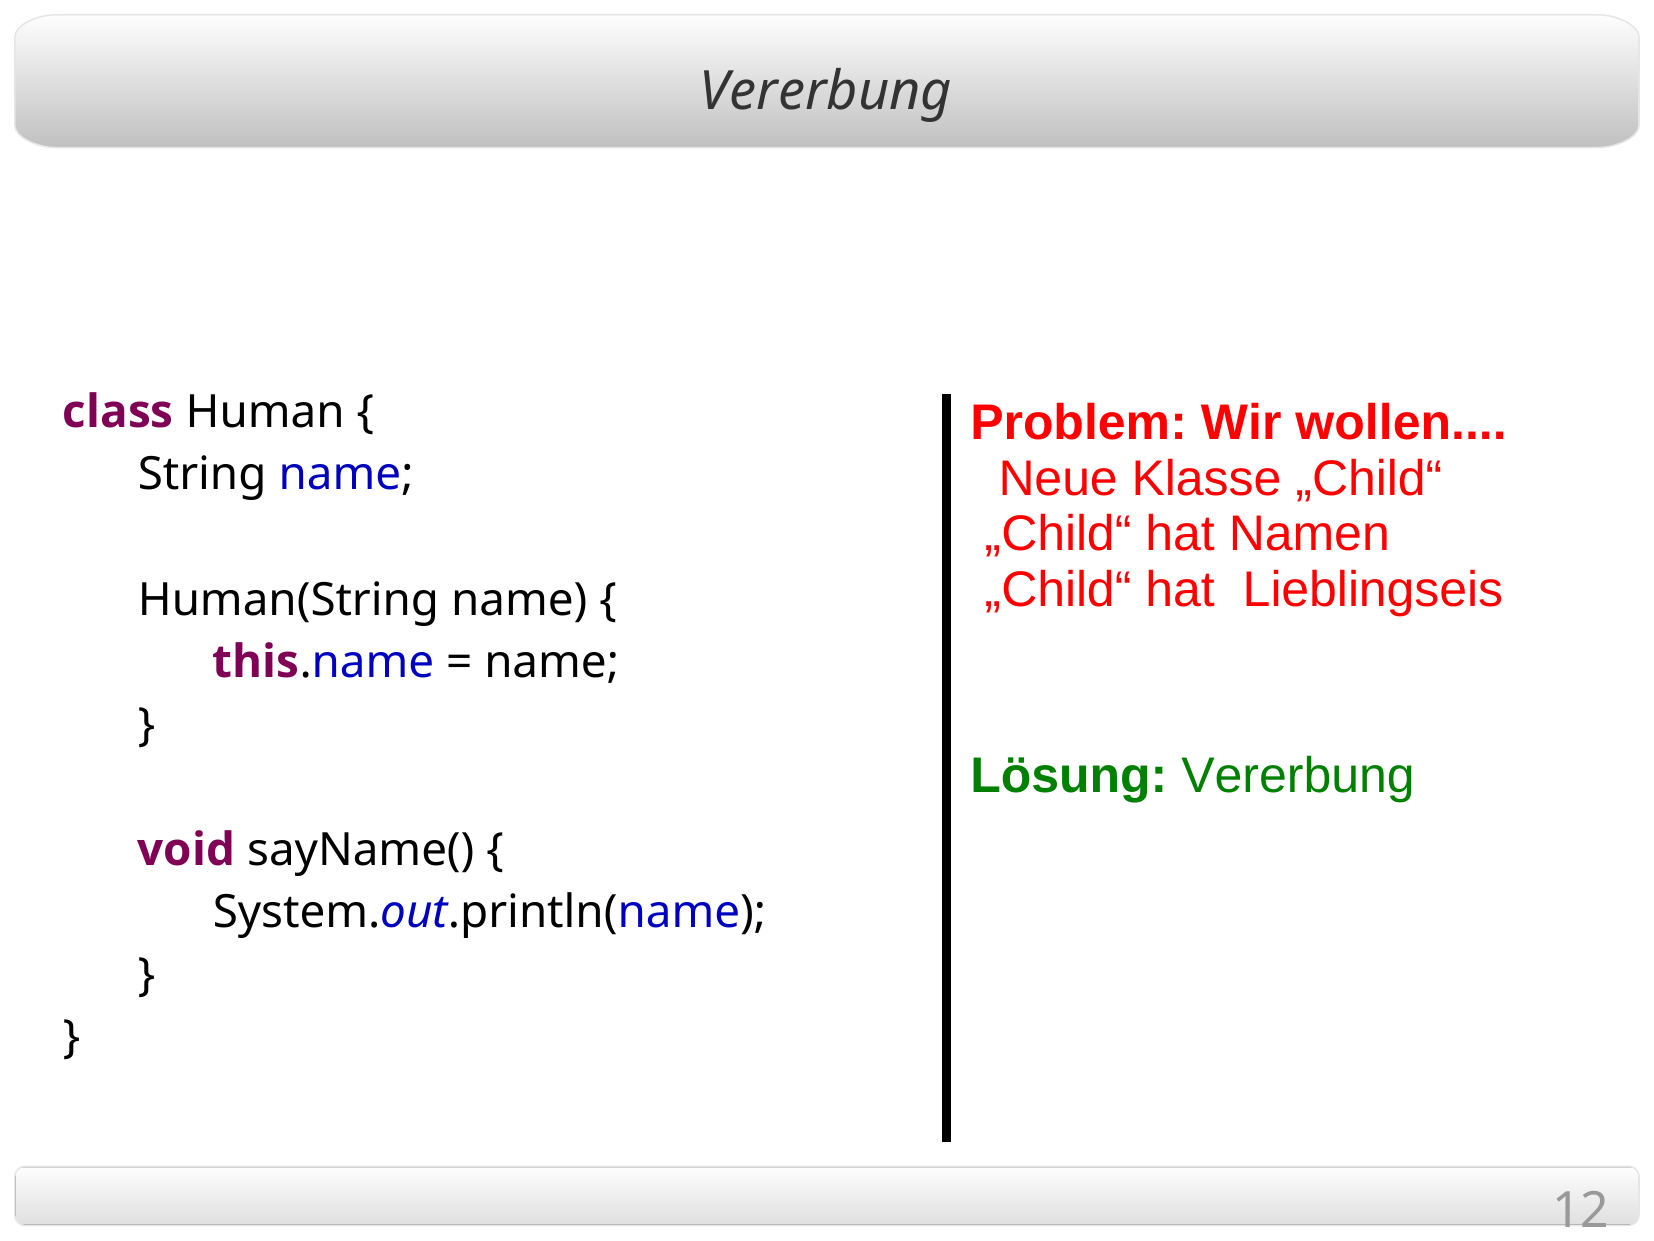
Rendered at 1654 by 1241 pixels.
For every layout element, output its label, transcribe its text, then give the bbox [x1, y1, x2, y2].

text_box class Human { String name; Human(String name) { this.name = name; } void sayName() { System.out.println(name); } } [63, 378, 973, 1070]
text_box Lösung: Vererbung [973, 747, 1490, 814]
text_box Problem: Wir wollen.... Neue Klasse „Child“ „Child“ hat Namen „Child“ hat Lieblingseis [973, 394, 1652, 659]
title Vererbung [29, 36, 1624, 140]
